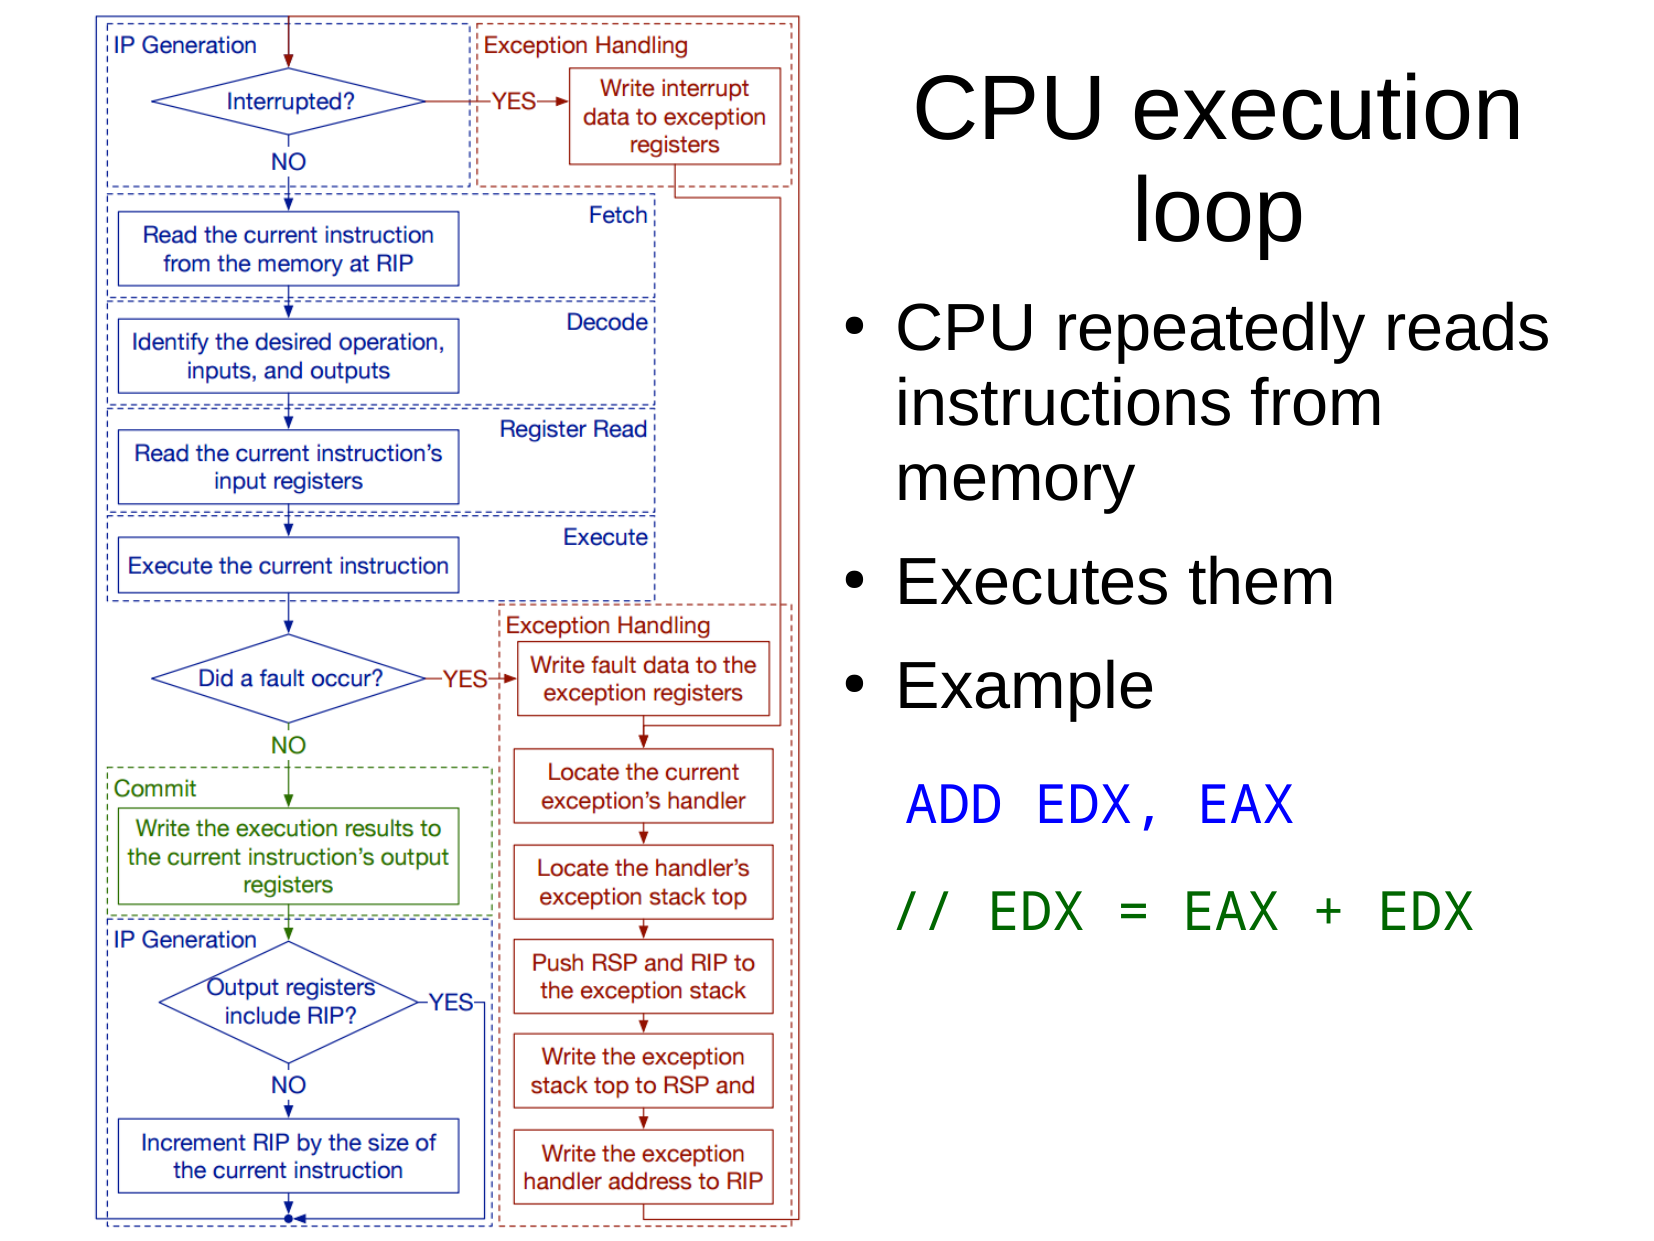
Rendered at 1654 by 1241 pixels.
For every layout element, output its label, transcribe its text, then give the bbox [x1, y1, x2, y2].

list CPU repeatedly reads instructions from memory Executes them Example ADD EDX, EAX // EDX = EAX + EDX [825, 290, 1571, 1010]
title CPU execution loop [862, 55, 1576, 263]
picture [75, 0, 817, 1241]
